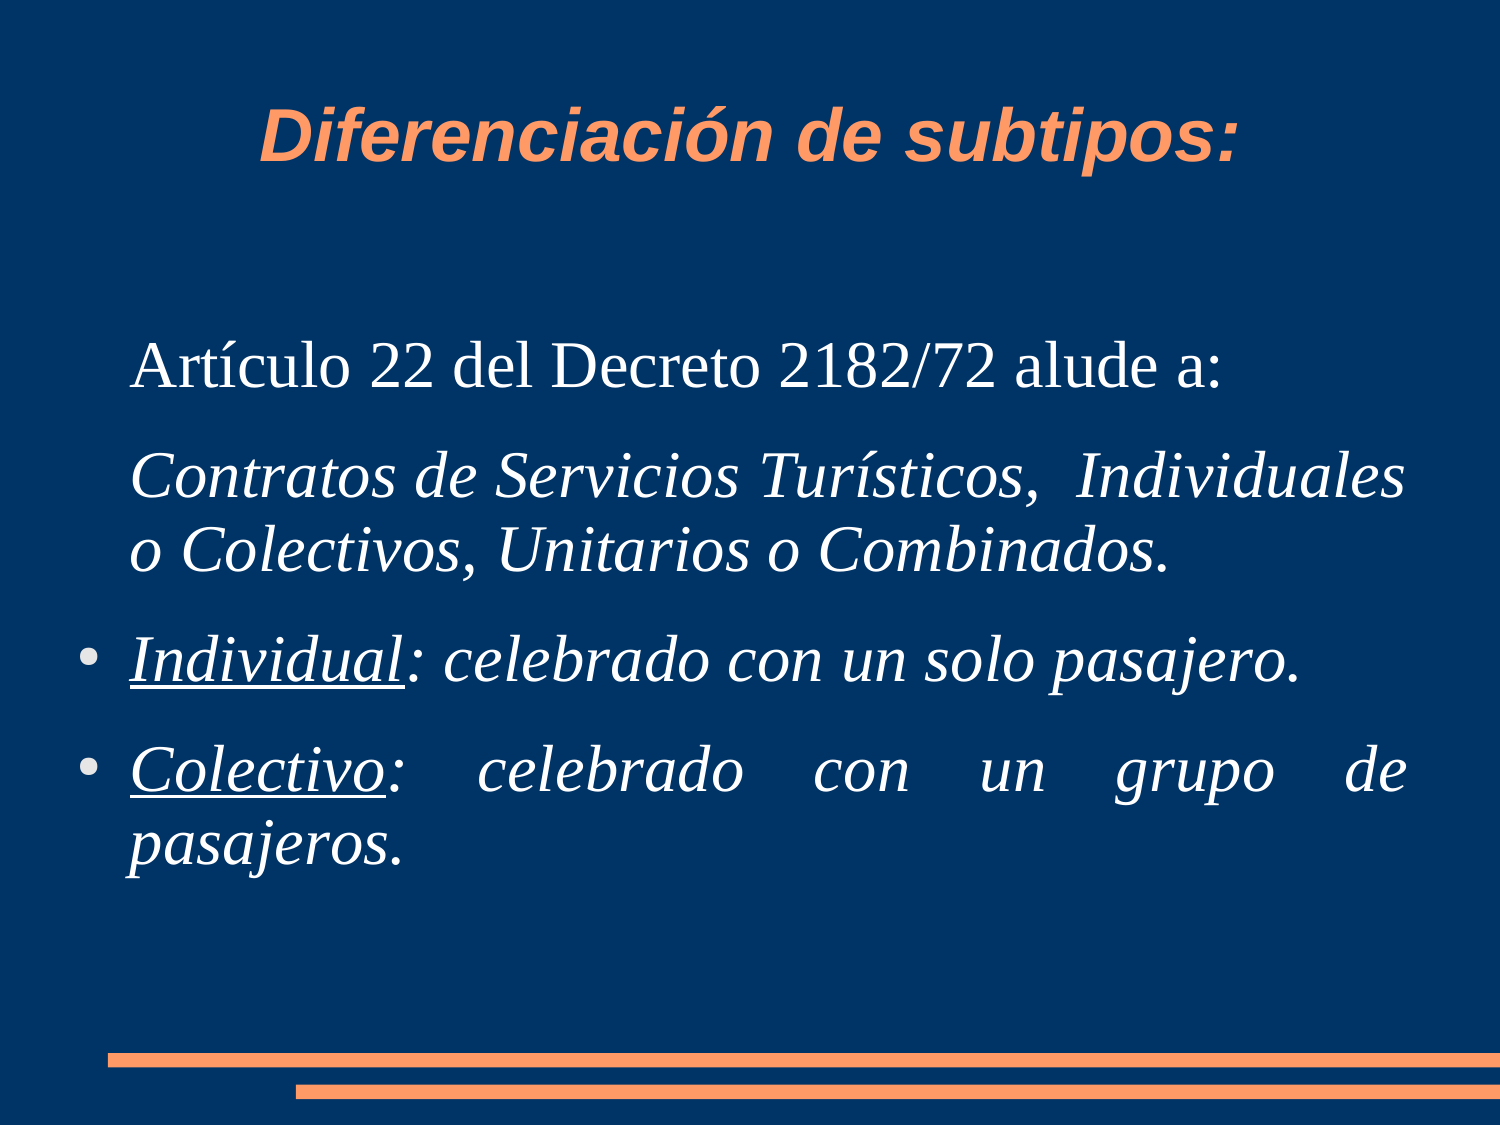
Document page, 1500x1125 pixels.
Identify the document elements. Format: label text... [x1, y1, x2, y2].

list Artículo 22 del Decreto 2182/72 alude a: Contratos de Servicios Turísticos, Individuales o Colectivos, Unitarios o Combinados. Individual: celebrado con un solo pasajero. Colectivo: celebrado con un grupo de pasajeros. [59, 218, 1409, 969]
title Diferenciación de subtipos: [110, 41, 1392, 218]
